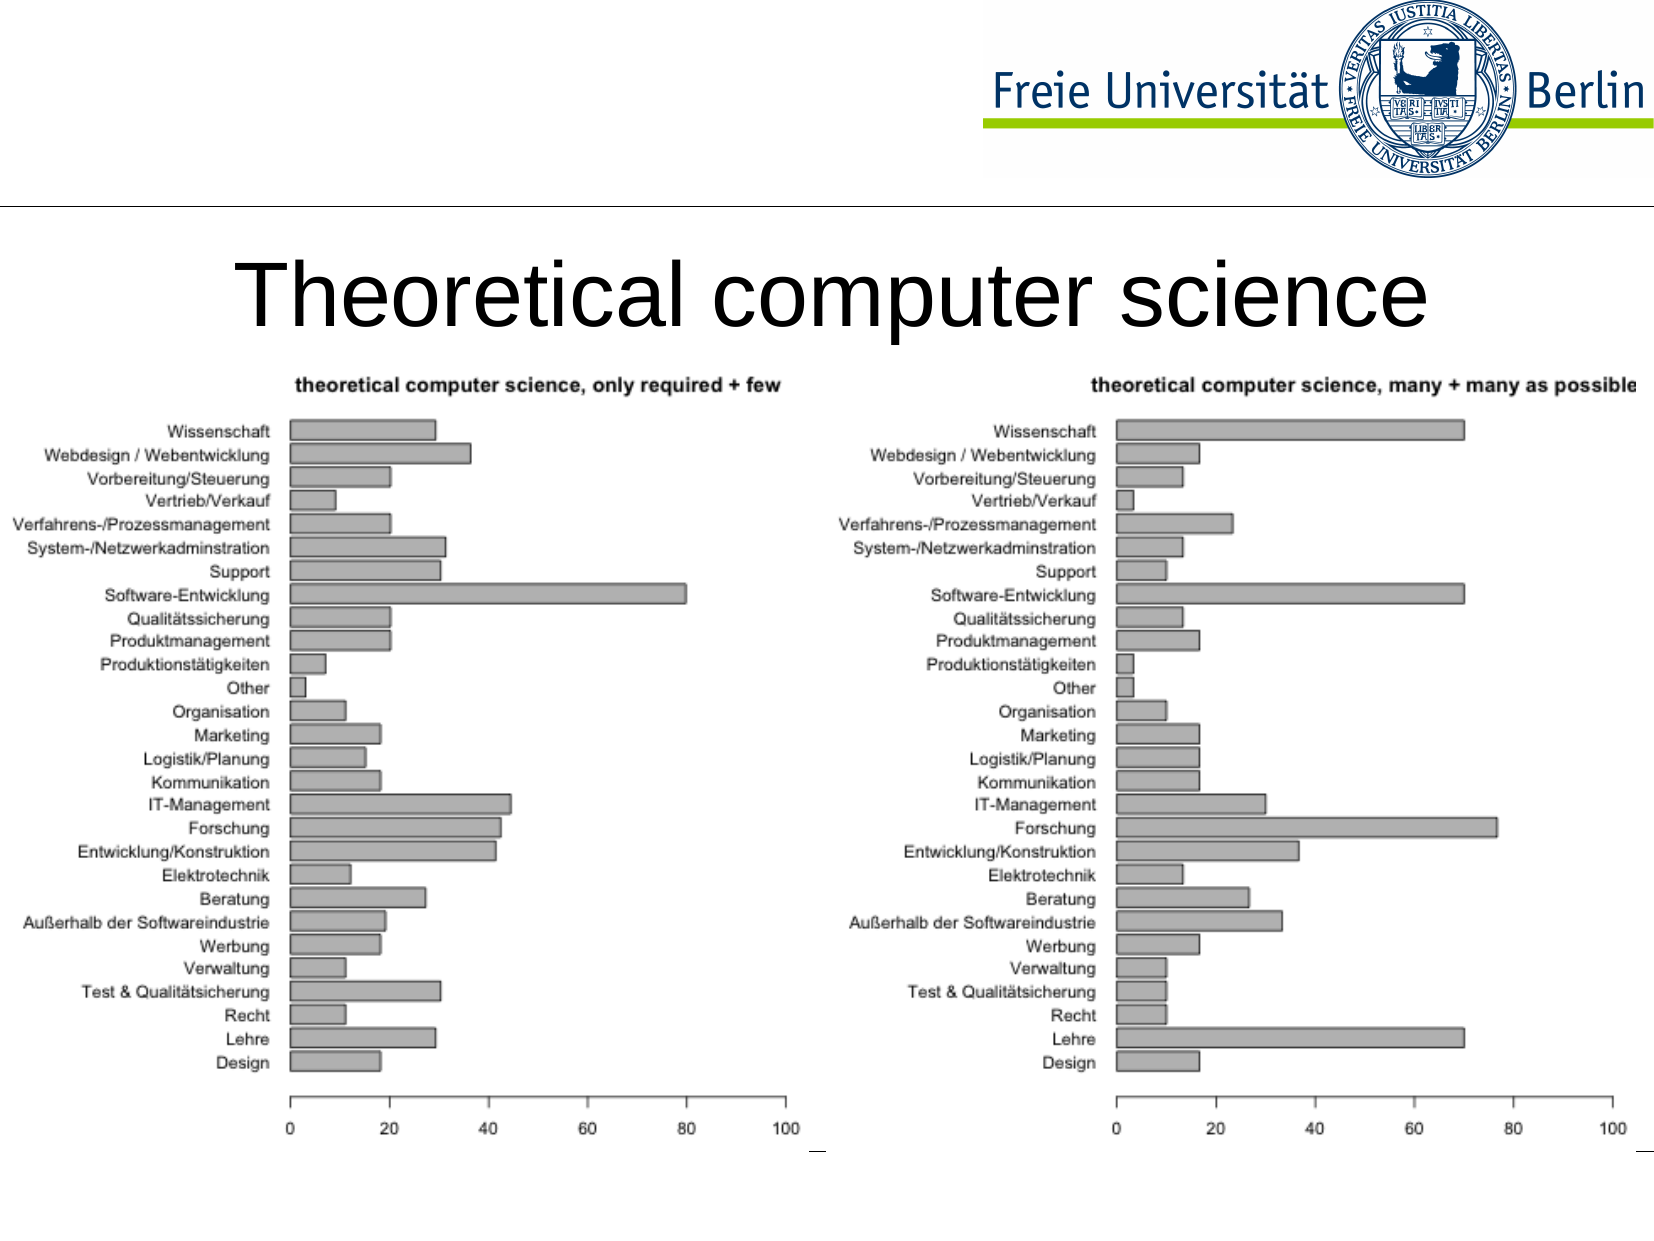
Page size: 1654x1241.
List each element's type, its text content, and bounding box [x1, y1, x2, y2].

picture [983, 0, 1654, 178]
picture [0, 372, 809, 1232]
title Theoretical computer science [88, 235, 1577, 355]
picture [826, 372, 1636, 1182]
